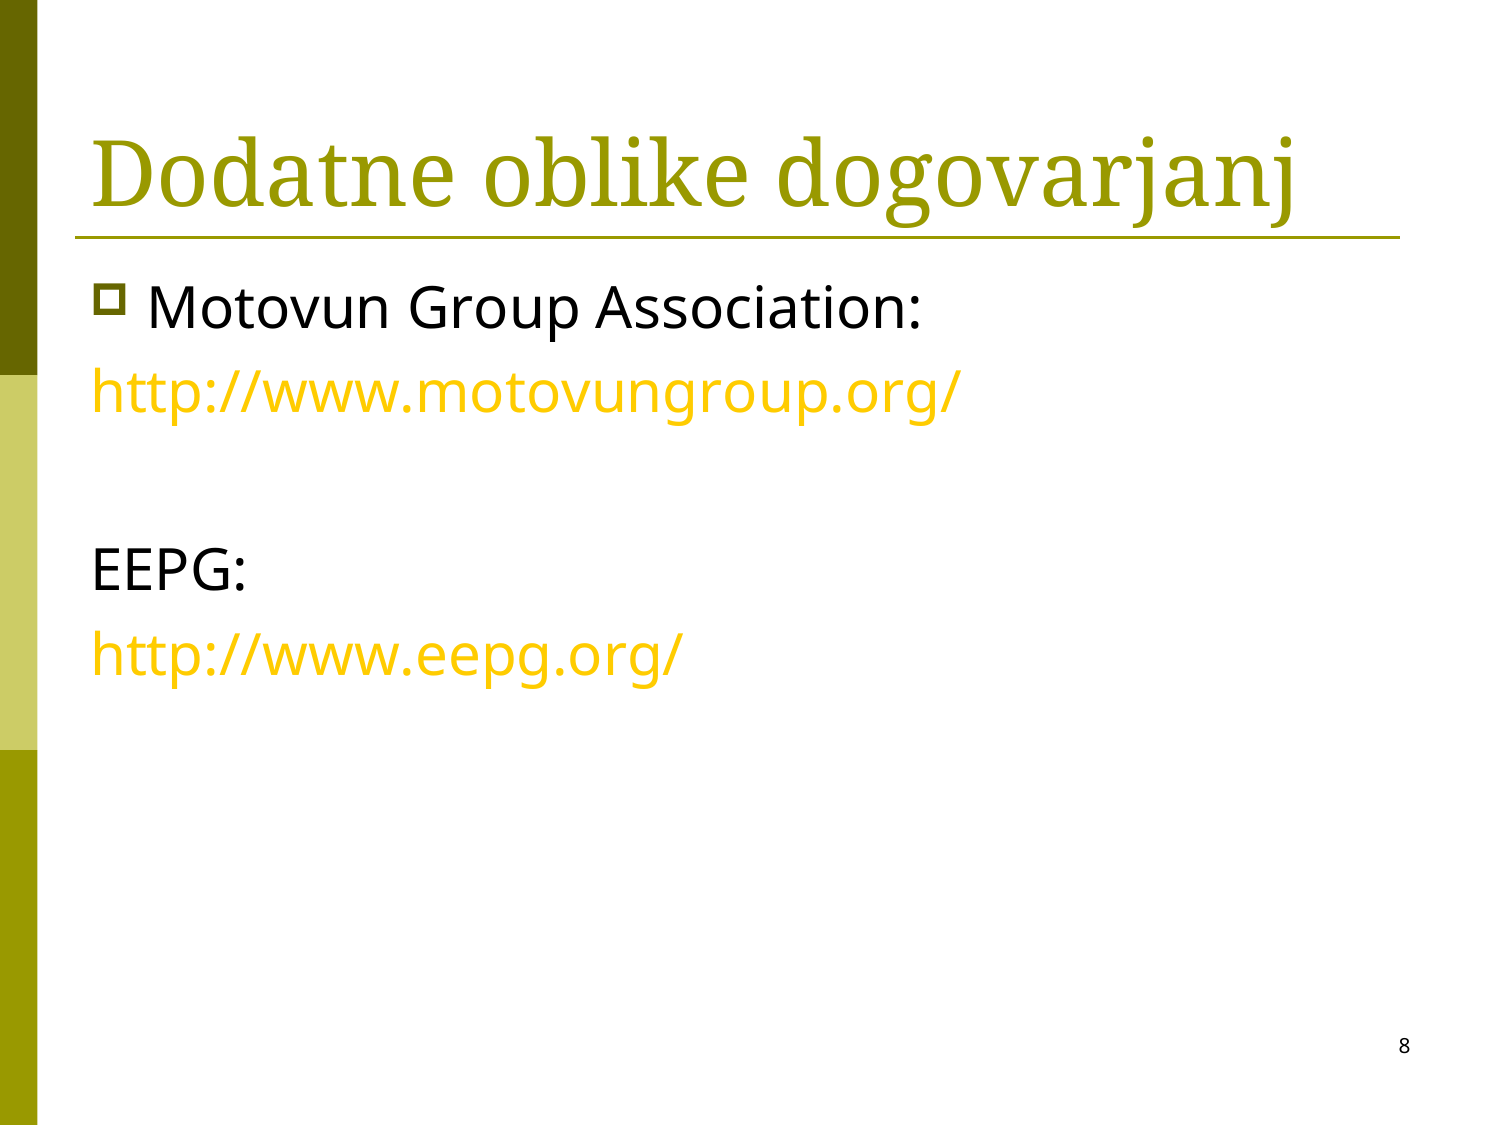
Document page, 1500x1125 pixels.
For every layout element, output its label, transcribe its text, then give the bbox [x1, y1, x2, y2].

title Dodatne oblike dogovarjanj [75, 45, 1426, 233]
list Motovun Group Association: http://www.motovungroup.org/ EEPG: http://www.eepg.org/ [75, 262, 1426, 1006]
text_box <number> [1074, 1025, 1426, 1101]
